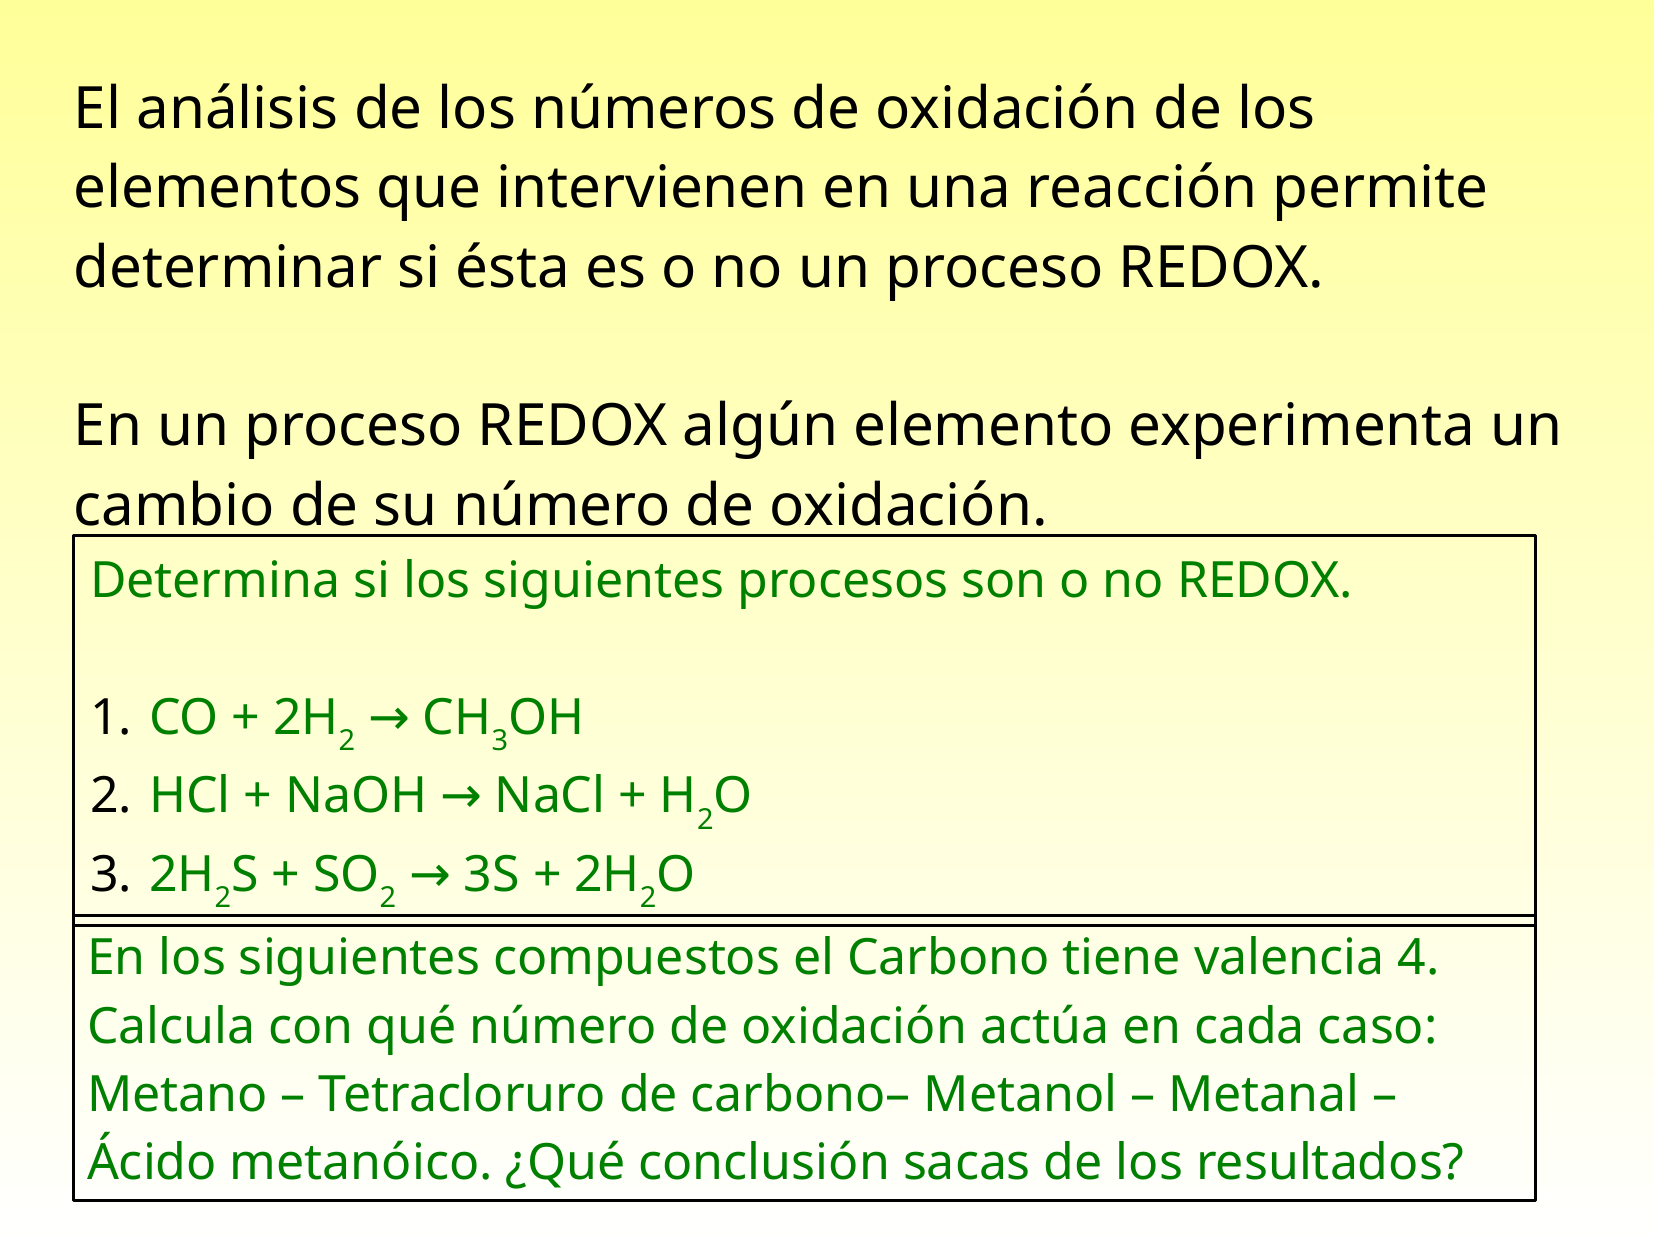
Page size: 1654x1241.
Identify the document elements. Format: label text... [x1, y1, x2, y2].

text_box Determina si los siguientes procesos son o no REDOX. CO + 2H2 → CH3OH HCl + NaOH → NaCl + H2O 2H2S + SO2 → 3S + 2H2O [73, 535, 1536, 889]
text_box En los siguientes compuestos el Carbono tiene valencia 4. Calcula con qué número de oxidación actúa en cada caso: Metano – Tetracloruro de carbono– Metanol – Metanal – Ácido metanóico. ¿Qué conclusión sacas de los resultados? [73, 915, 1536, 1168]
text_box El análisis de los números de oxidación de los elementos que intervienen en una reacción permite determinar si ésta es o no un proceso REDOX. En un proceso REDOX algún elemento experimenta un cambio de su número de oxidación. [59, 59, 1595, 493]
